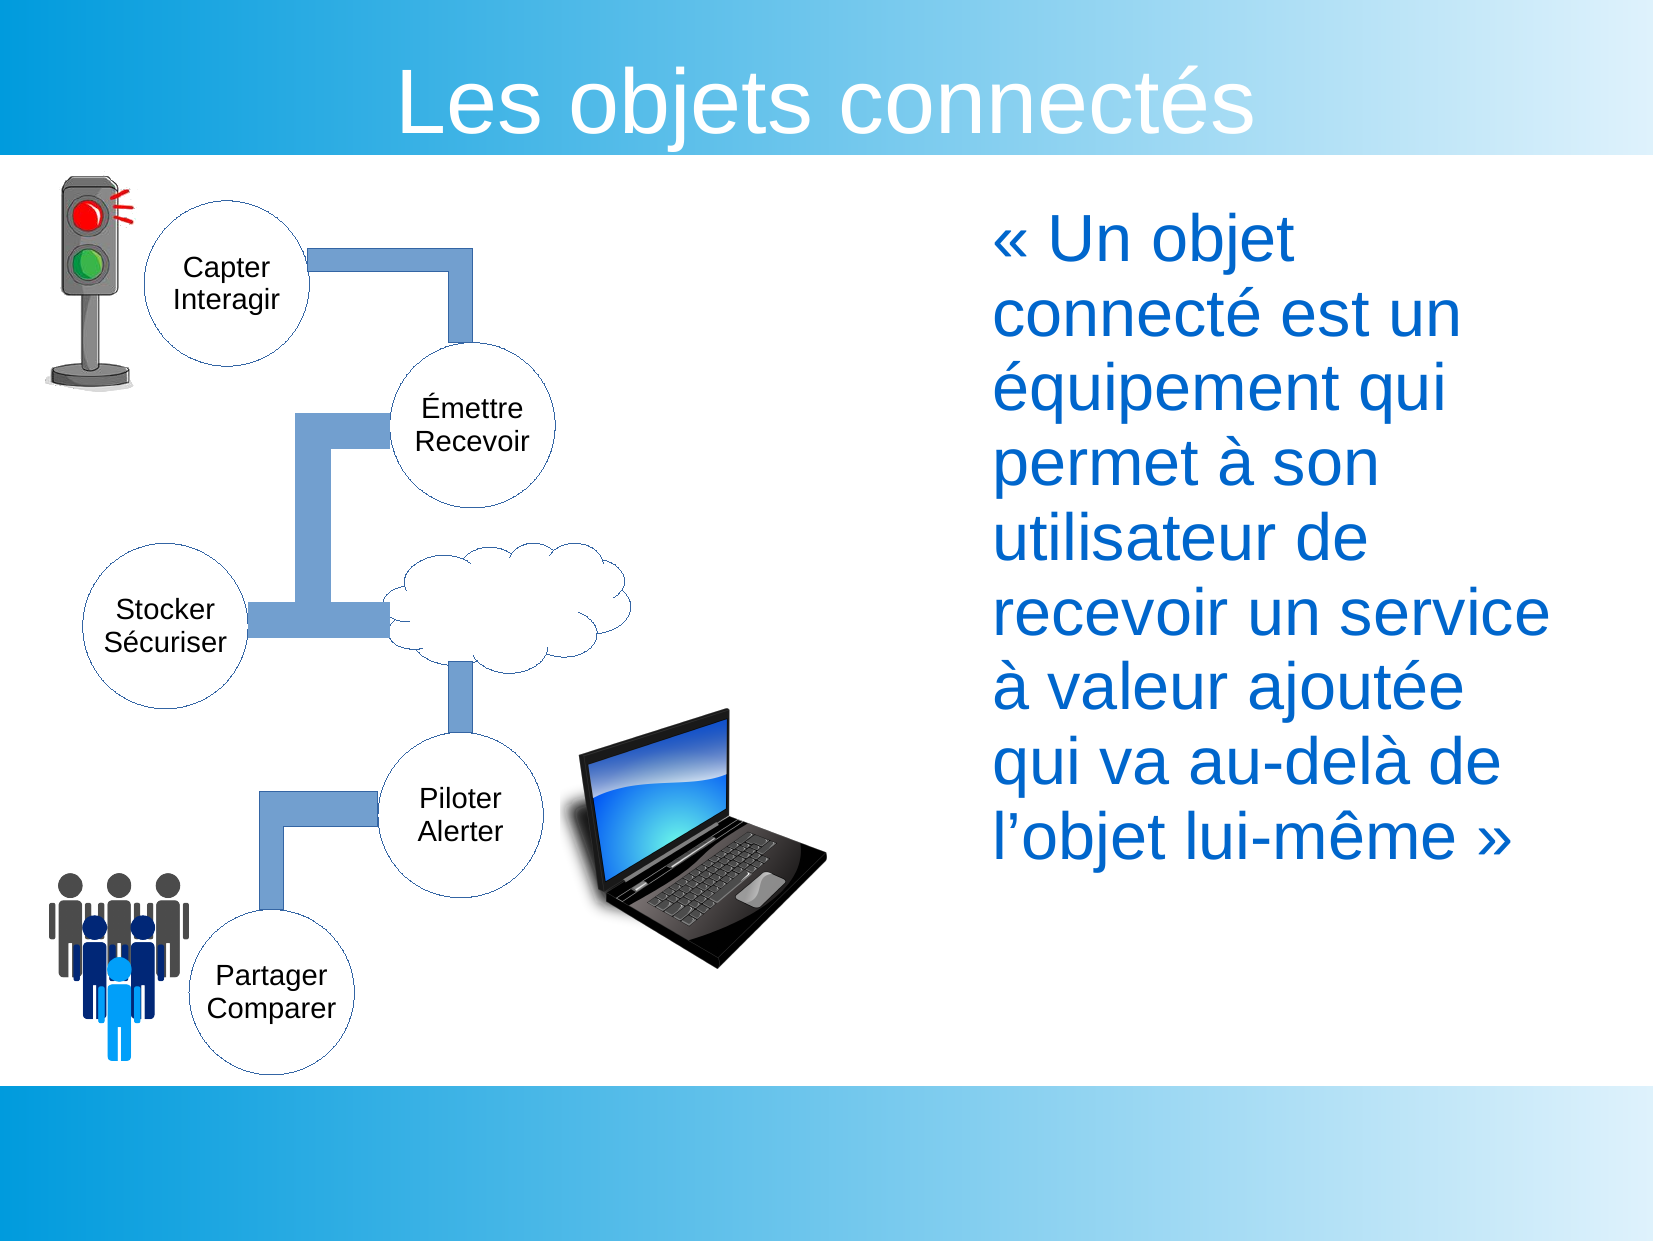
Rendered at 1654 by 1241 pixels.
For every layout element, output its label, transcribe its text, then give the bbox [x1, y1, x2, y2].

text_box [248, 413, 631, 733]
text_box Émettre Recevoir [390, 342, 556, 508]
picture [560, 708, 827, 969]
text_box Stocker Sécuriser [82, 543, 248, 709]
picture [49, 873, 189, 1061]
text_box Piloter Alerter [378, 733, 544, 898]
picture [0, 143, 223, 414]
text_box [307, 248, 473, 343]
title Les objets connectés [82, 49, 1571, 155]
list « Un objet connecté est un équipement qui permet à son utilisateur de recevoir un service à valeur ajoutée qui va au-delà de l’objet lui-même » [921, 200, 1560, 981]
text_box Partager Comparer [189, 910, 355, 1075]
text_box [259, 791, 378, 910]
text_box Capter Interagir [223, 200, 310, 367]
